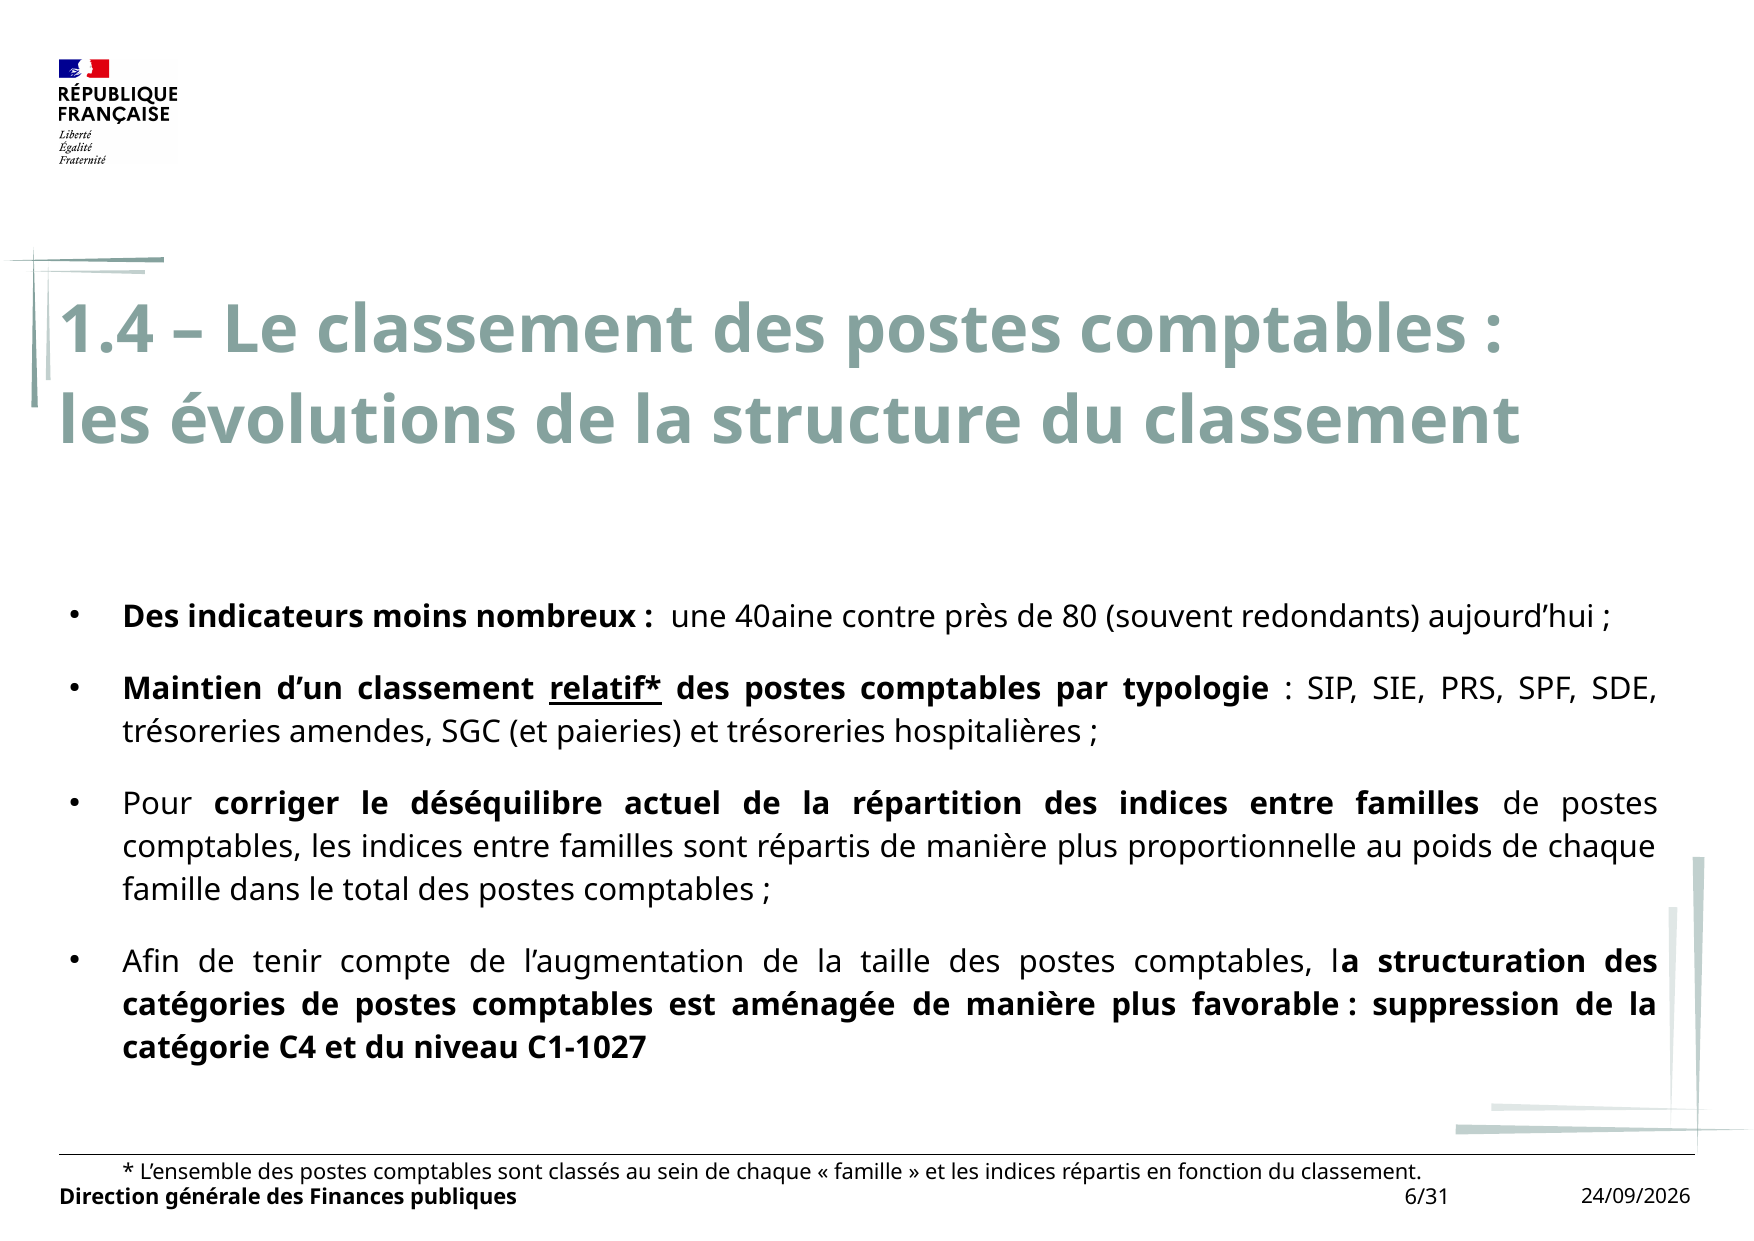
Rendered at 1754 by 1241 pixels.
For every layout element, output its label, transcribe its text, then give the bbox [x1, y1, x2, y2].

picture [59, 59, 178, 164]
text_box Des indicateurs moins nombreux : une 40aine contre près de 80 (souvent redondants) aujourd’hui ; Maintien d’un classement relatif* des postes comptables par typologie : SIP, SIE, PRS, SPF, SDE, trésoreries amendes, SGC (et paieries) et trésoreries hospitalières ; Pour corriger le déséquilibre actuel de la répartition des indices entre familles de postes comptables, les indices entre familles sont répartis de manière plus proportionnelle au poids de chaque famille dans le total des postes comptables ; Afin de tenir compte de l’augmentation de la taille des postes comptables, la structuration des catégories de postes comptables est aménagée de manière plus favorable : suppression de la catégorie C4 et du niveau C1-1027 * L’ensemble des postes comptables sont classés au sein de chaque « famille » et les indices répartis en fonction du classement. [36, 514, 1674, 1143]
list 1.4 – Le classement des postes comptables : les évolutions de la structure du classement [59, 281, 1697, 747]
